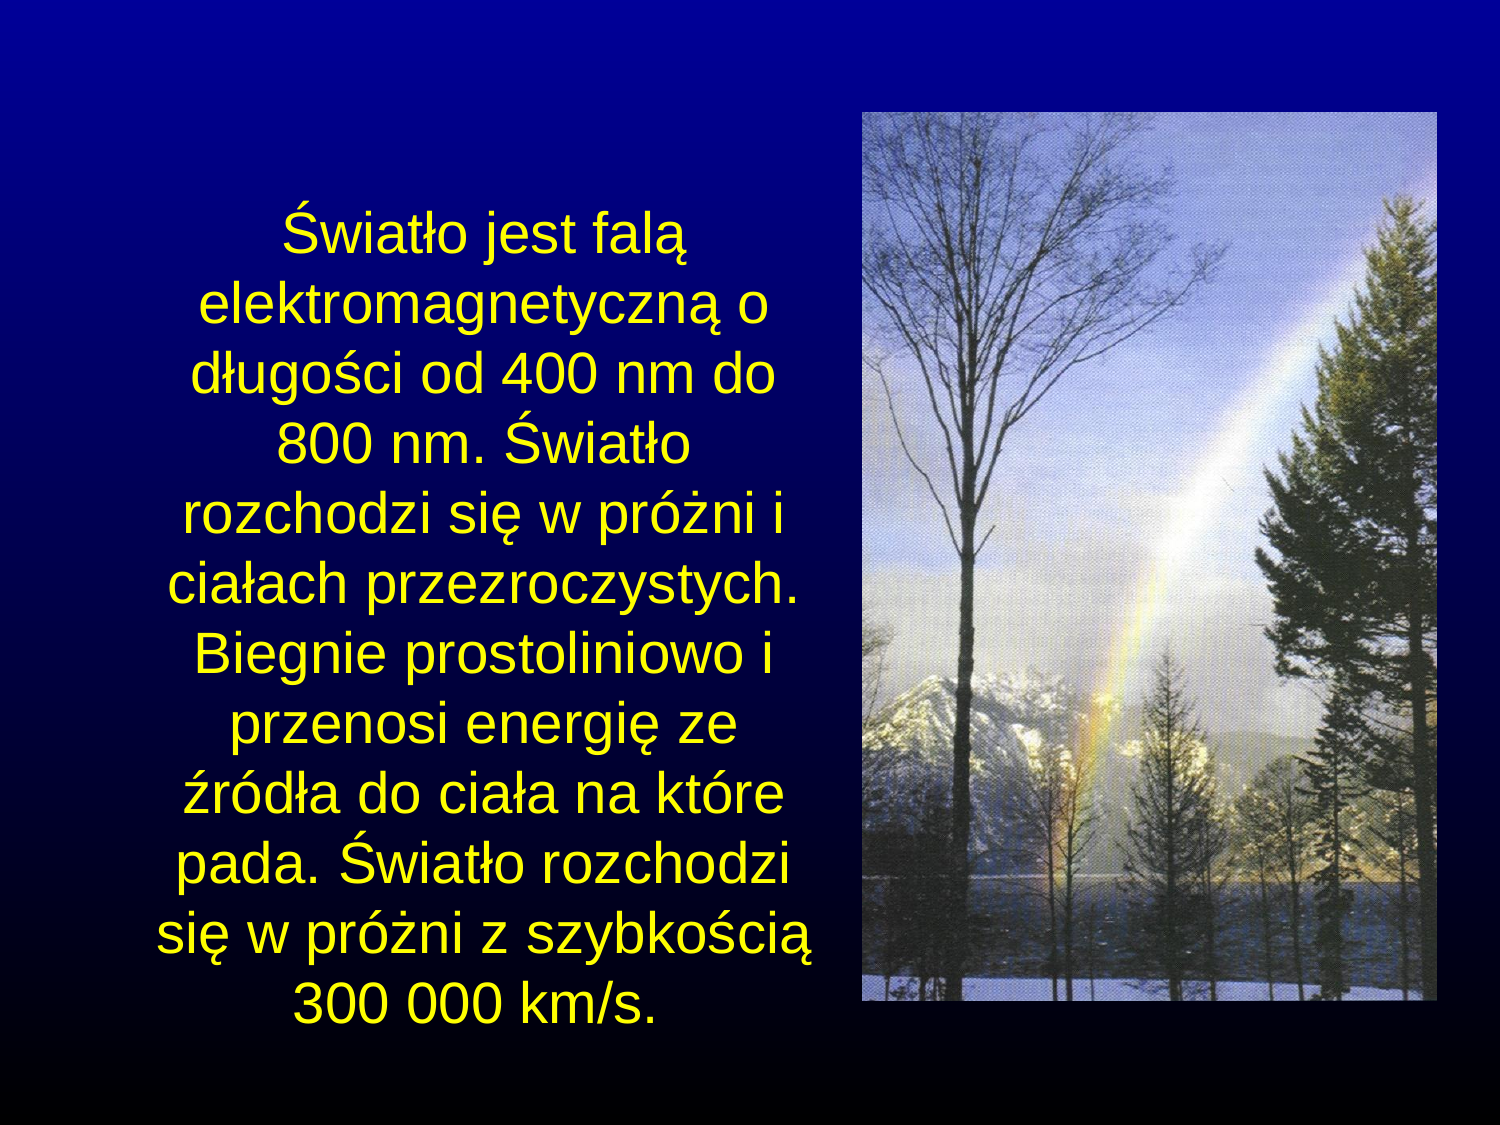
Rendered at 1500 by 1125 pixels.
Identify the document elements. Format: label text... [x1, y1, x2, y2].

text_box Światło jest falą elektromagnetyczną o długości od 400 nm do 800 nm. Światło rozchodzi się w próżni i ciałach przezroczystych. Biegnie prostoliniowo i przenosi energię ze źródła do ciała na które pada. Światło rozchodzi się w próżni z szybkością 300 000 km/s. [140, 187, 829, 1043]
picture [862, 112, 1437, 1001]
